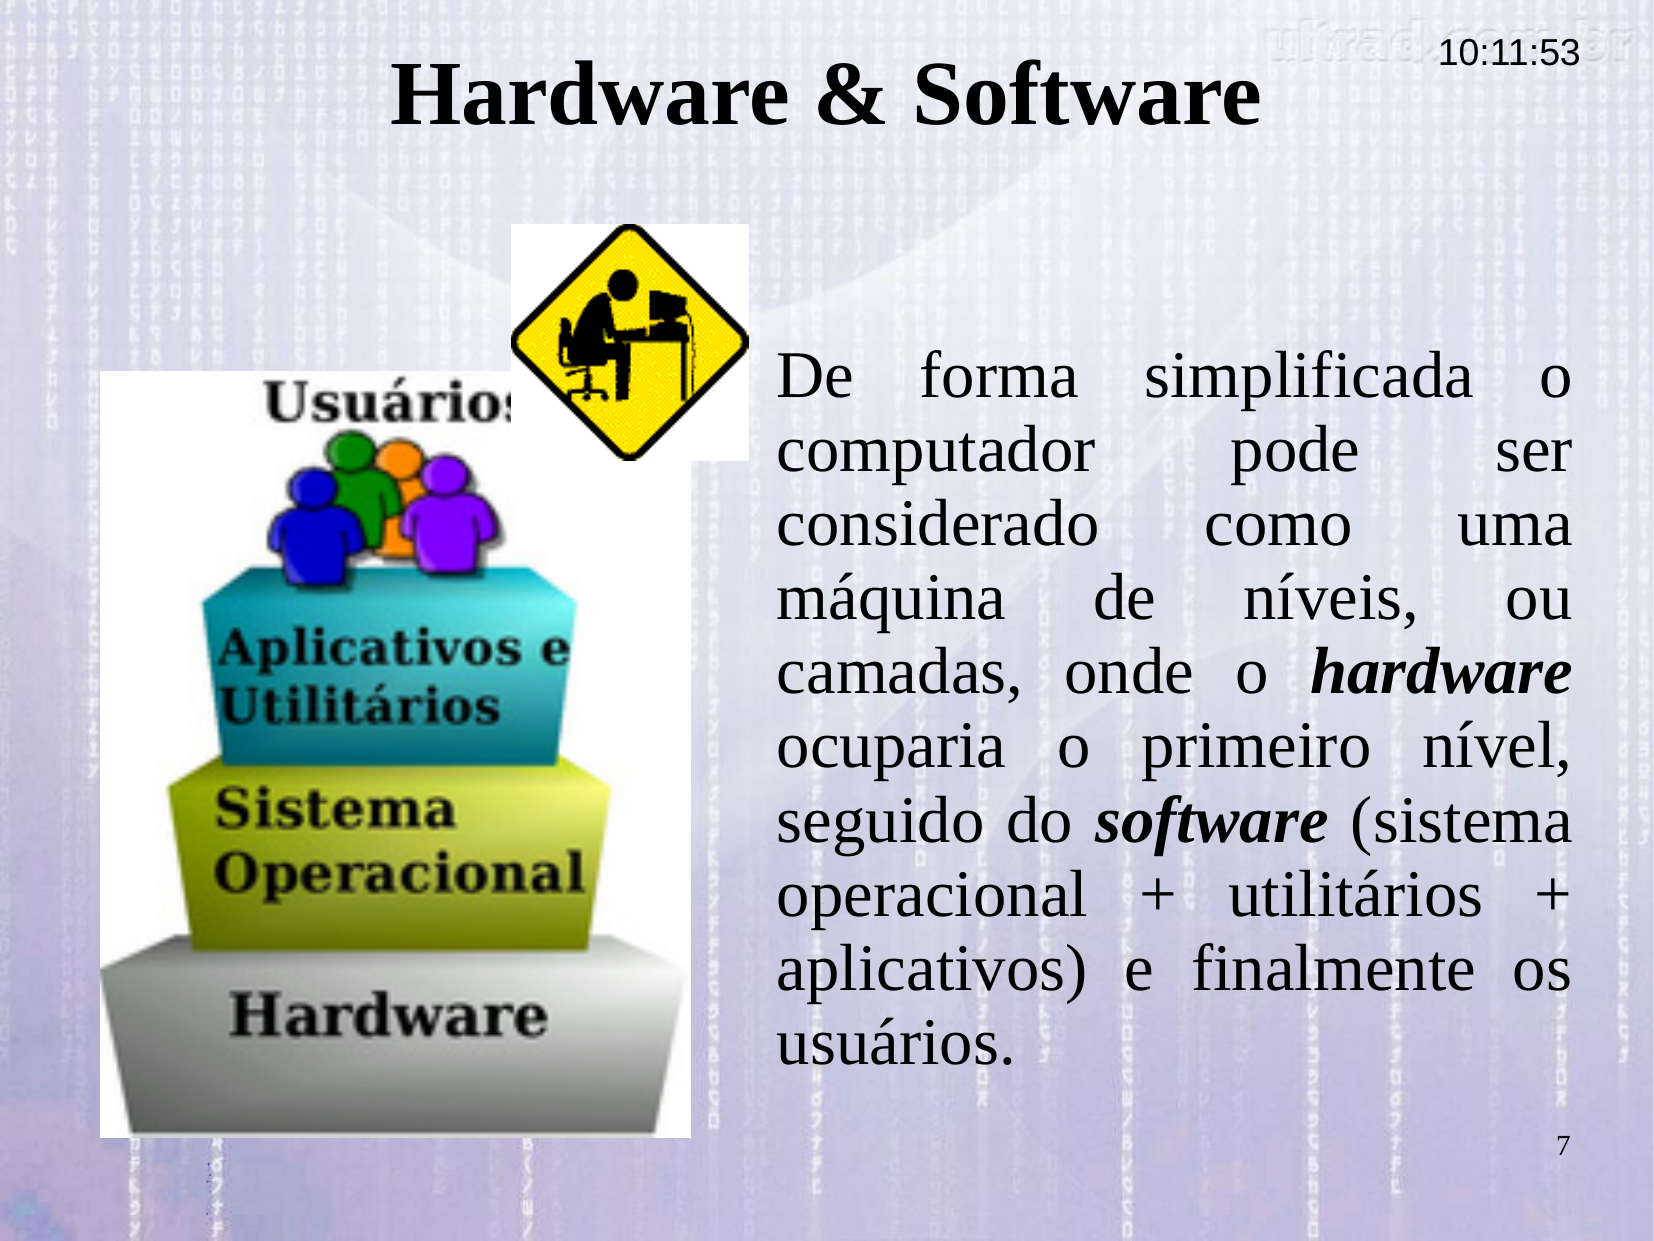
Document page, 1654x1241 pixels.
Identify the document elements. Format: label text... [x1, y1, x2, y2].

text_box 10:53:34 [1423, 23, 1631, 94]
text_box Hardware & Software [29, 35, 1625, 171]
text_box De forma simplificada o computador pode ser considerado como uma máquina de níveis, ou camadas, onde o hardware ocuparia o primeiro nível, seguido do software (sistema operacional + utilitários + aplicativos) e finalmente os usuários. [761, 330, 1589, 1165]
picture [0, 0, 1654, 1241]
